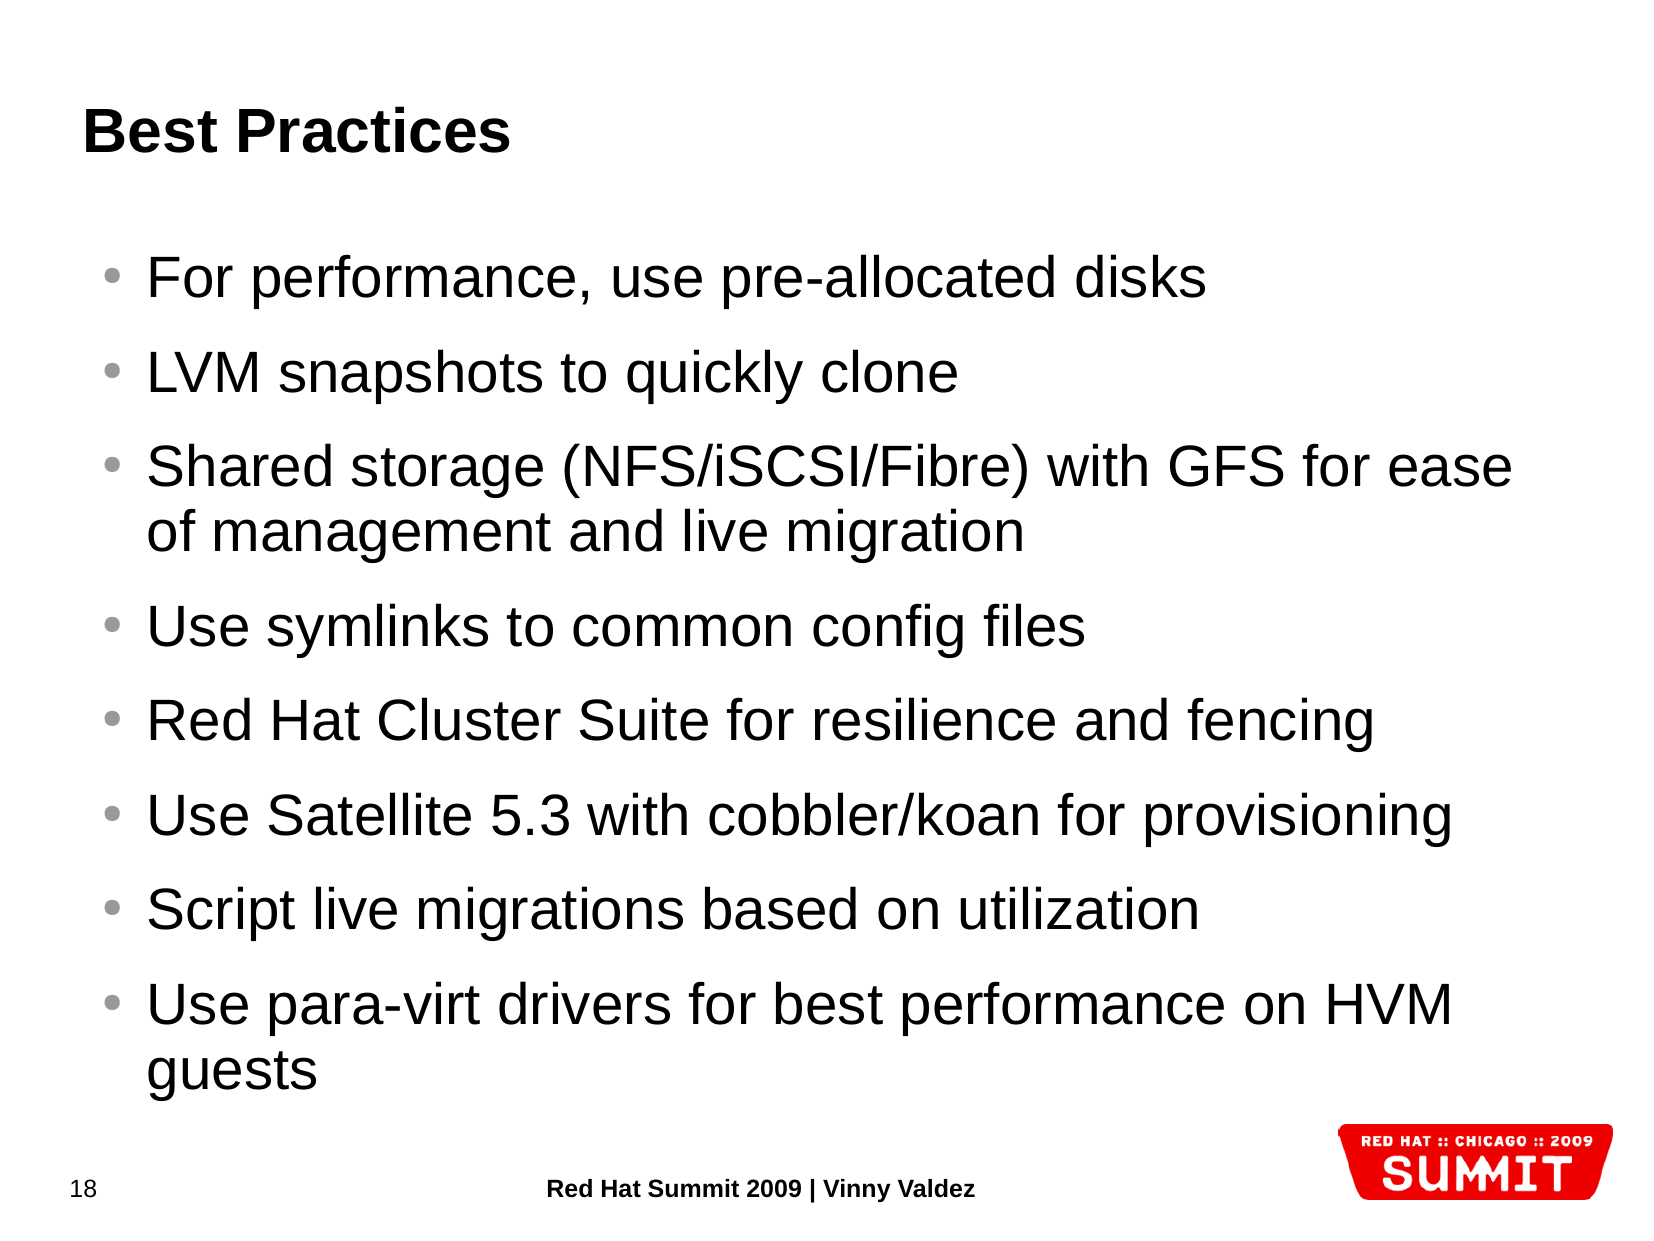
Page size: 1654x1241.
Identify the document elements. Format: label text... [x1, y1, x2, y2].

list For performance, use pre-allocated disks LVM snapshots to quickly clone Shared storage (NFS/iSCSI/Fibre) with GFS for ease of management and live migration Use symlinks to common config files Red Hat Cluster Suite for resilience and fencing Use Satellite 5.3 with cobbler/koan for provisioning Script live migrations based on utilization Use para-virt drivers for best performance on HVM guests [86, 244, 1576, 1102]
picture [1338, 1124, 1613, 1200]
title Best Practices [82, 37, 1571, 226]
